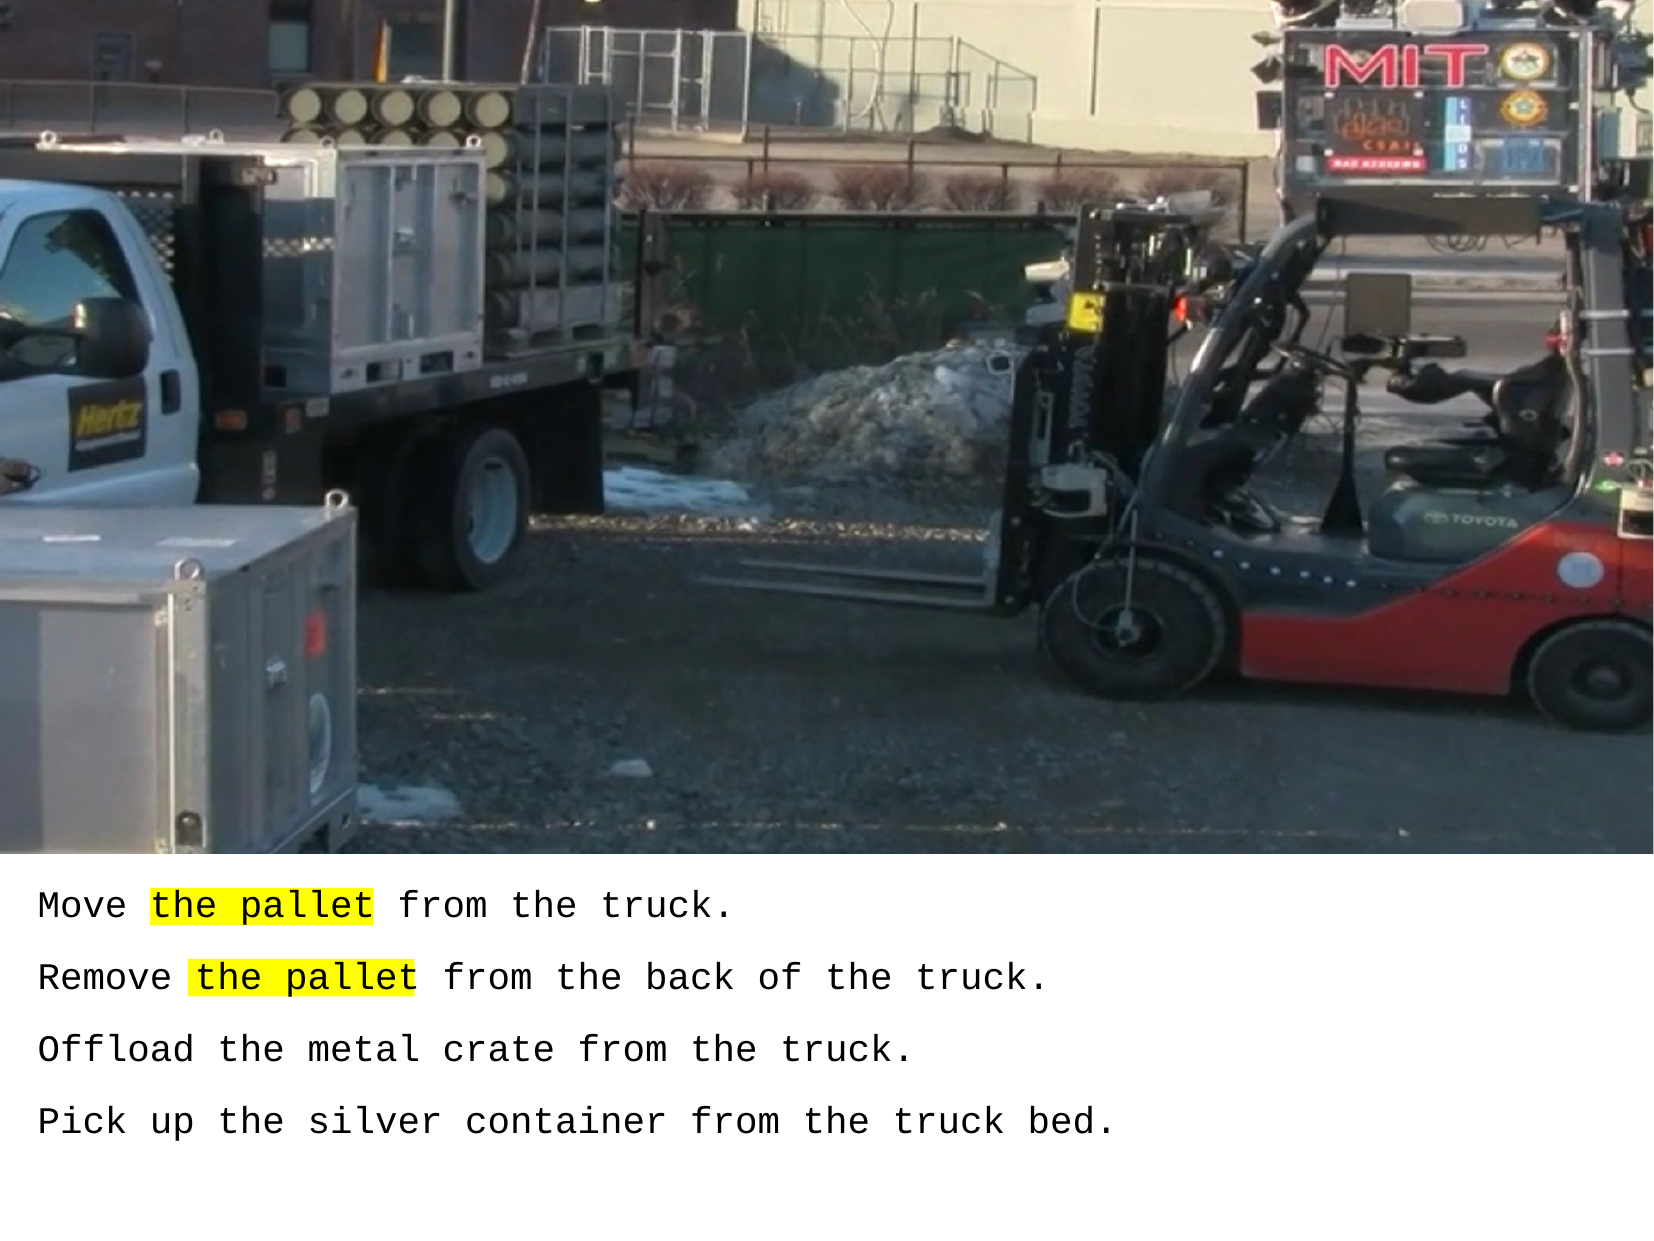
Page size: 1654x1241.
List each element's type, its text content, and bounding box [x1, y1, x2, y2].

picture [0, 0, 1654, 854]
list Move the pallet from the truck. Remove the pallet from the back of the truck. Offload the metal crate from the truck. Pick up the silver container from the truck bed. [37, 886, 1649, 1224]
